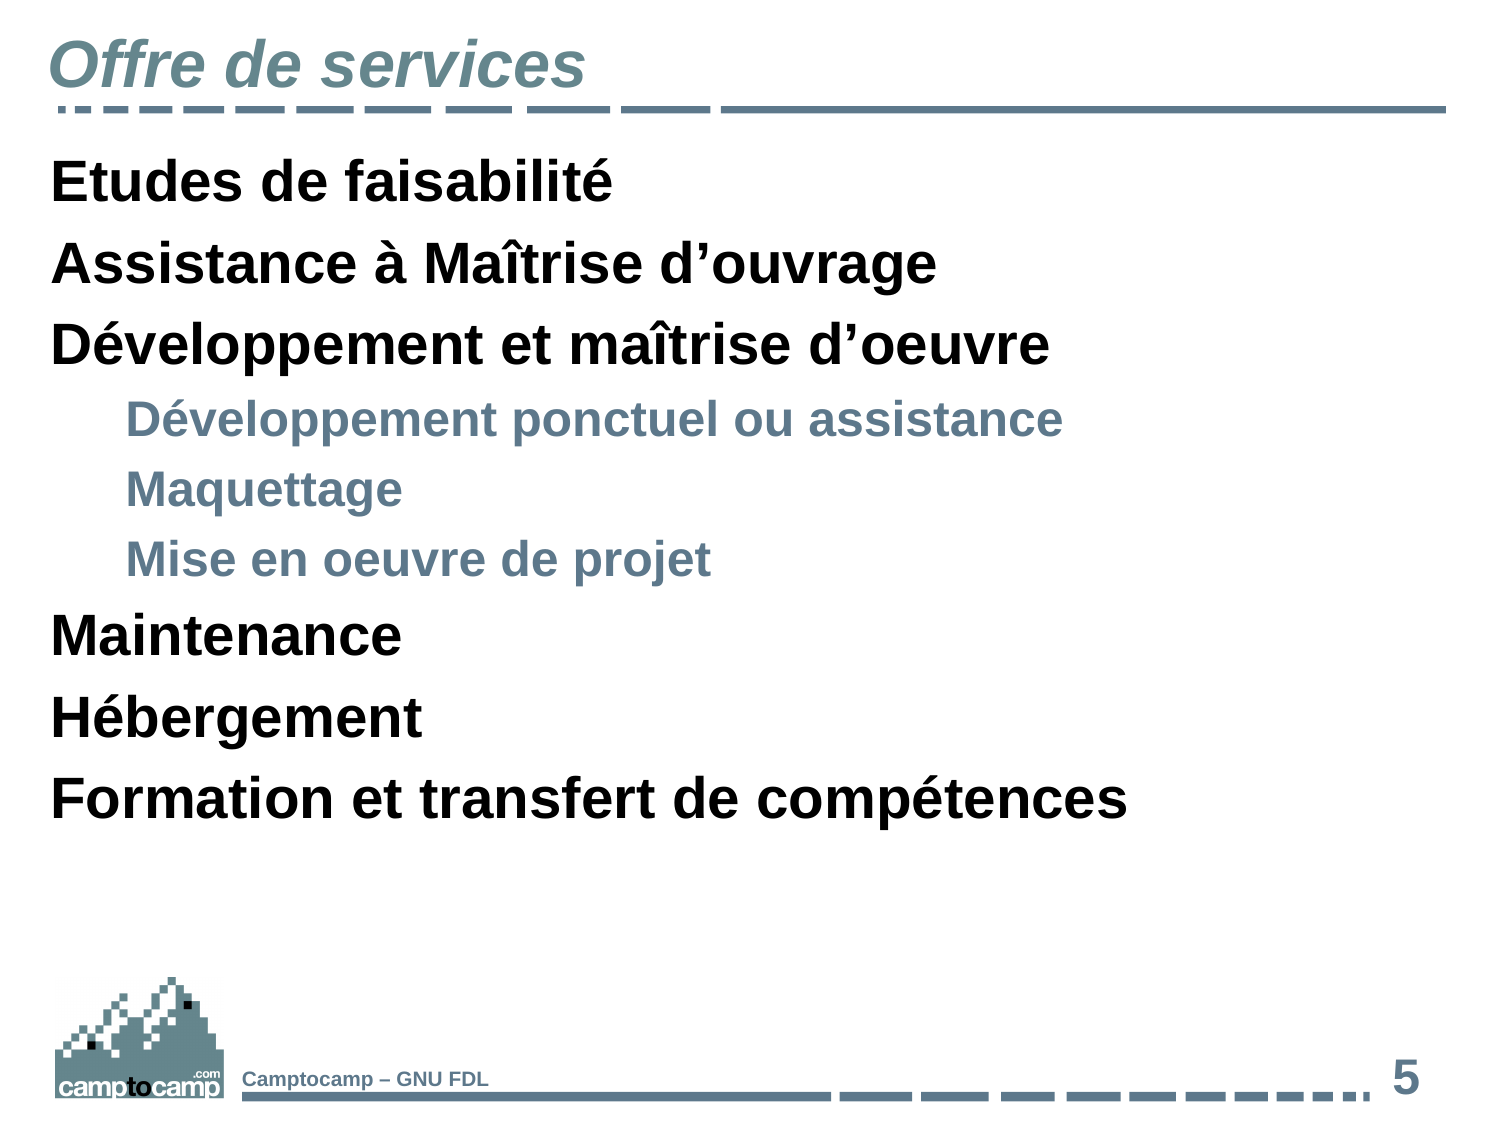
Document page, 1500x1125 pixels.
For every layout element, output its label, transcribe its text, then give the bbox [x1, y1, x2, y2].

picture [55, 999, 224, 1101]
list Etudes de faisabilité Assistance à Maîtrise d’ouvrage Développement et maîtrise d’oeuvre Développement ponctuel ou assistance Maquettage Mise en oeuvre de projet Maintenance Hébergement Formation et transfert de compétences [50, 147, 1447, 999]
title Offre de services [47, 10, 1447, 116]
